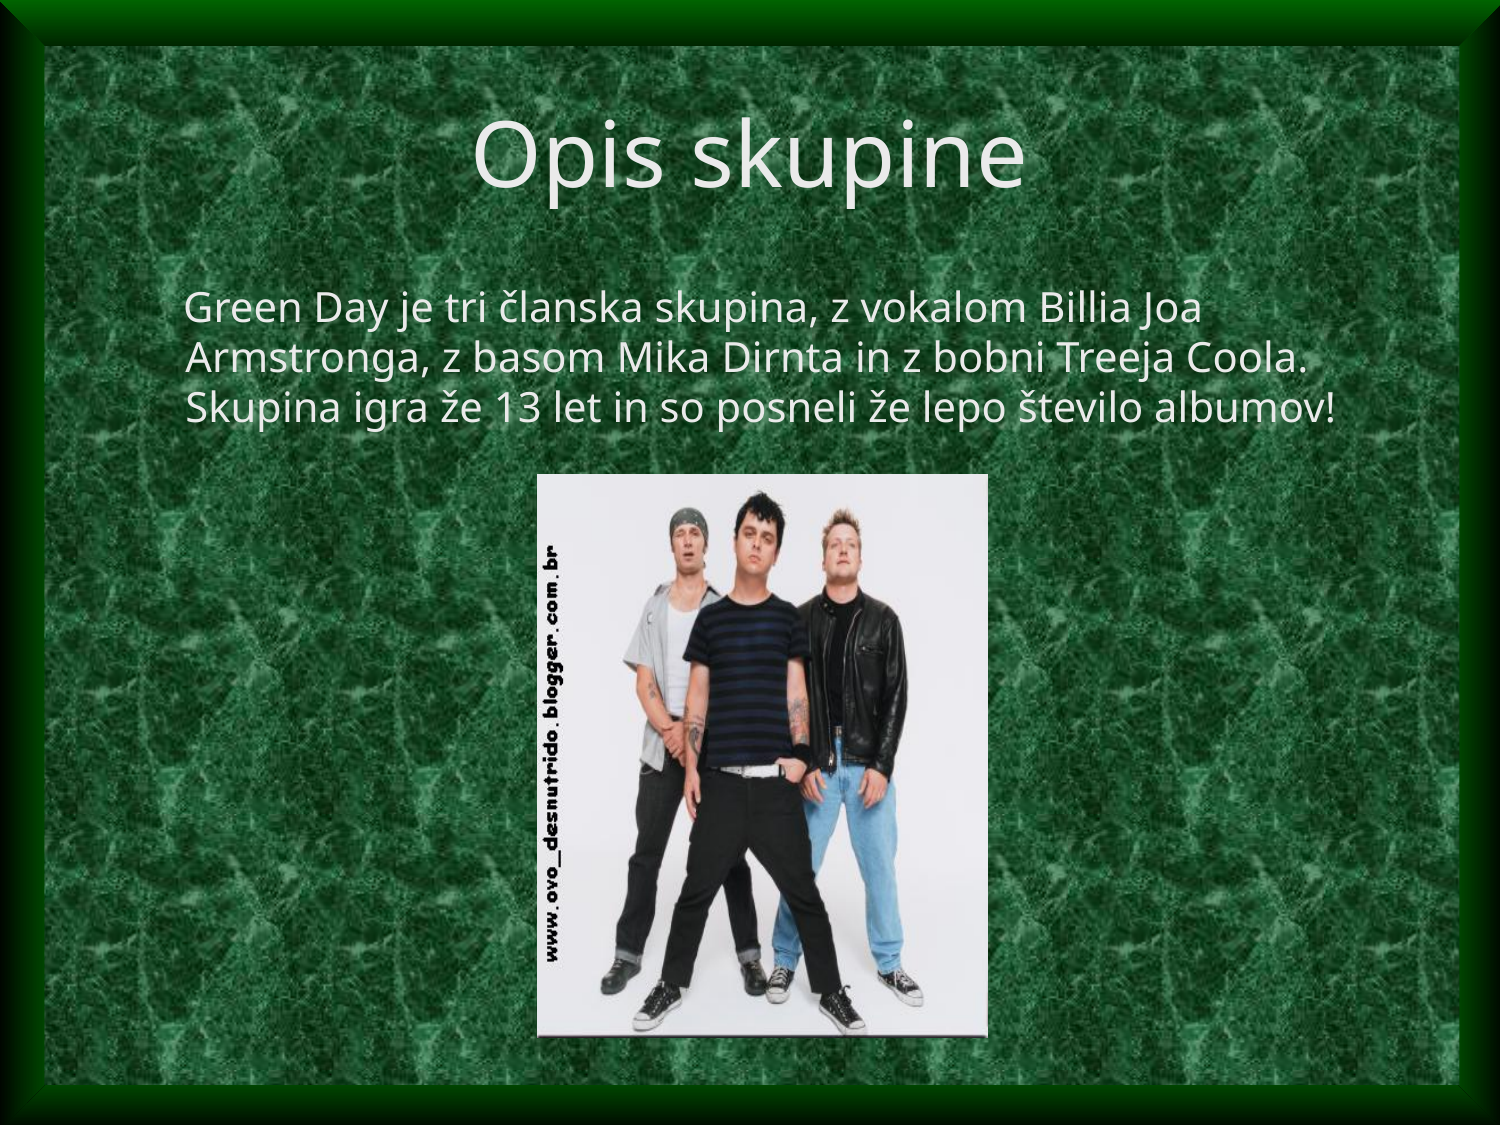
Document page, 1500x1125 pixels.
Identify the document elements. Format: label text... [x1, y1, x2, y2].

list Green Day je tri članska skupina, z vokalom Billia Joa Armstronga, z basom Mika Dirnta in z bobni Treeja Coola. Skupina igra že 13 let in so posneli že lepo število albumov! [114, 273, 1364, 927]
picture [44, 46, 1460, 1085]
title Opis skupine [112, 49, 1388, 253]
